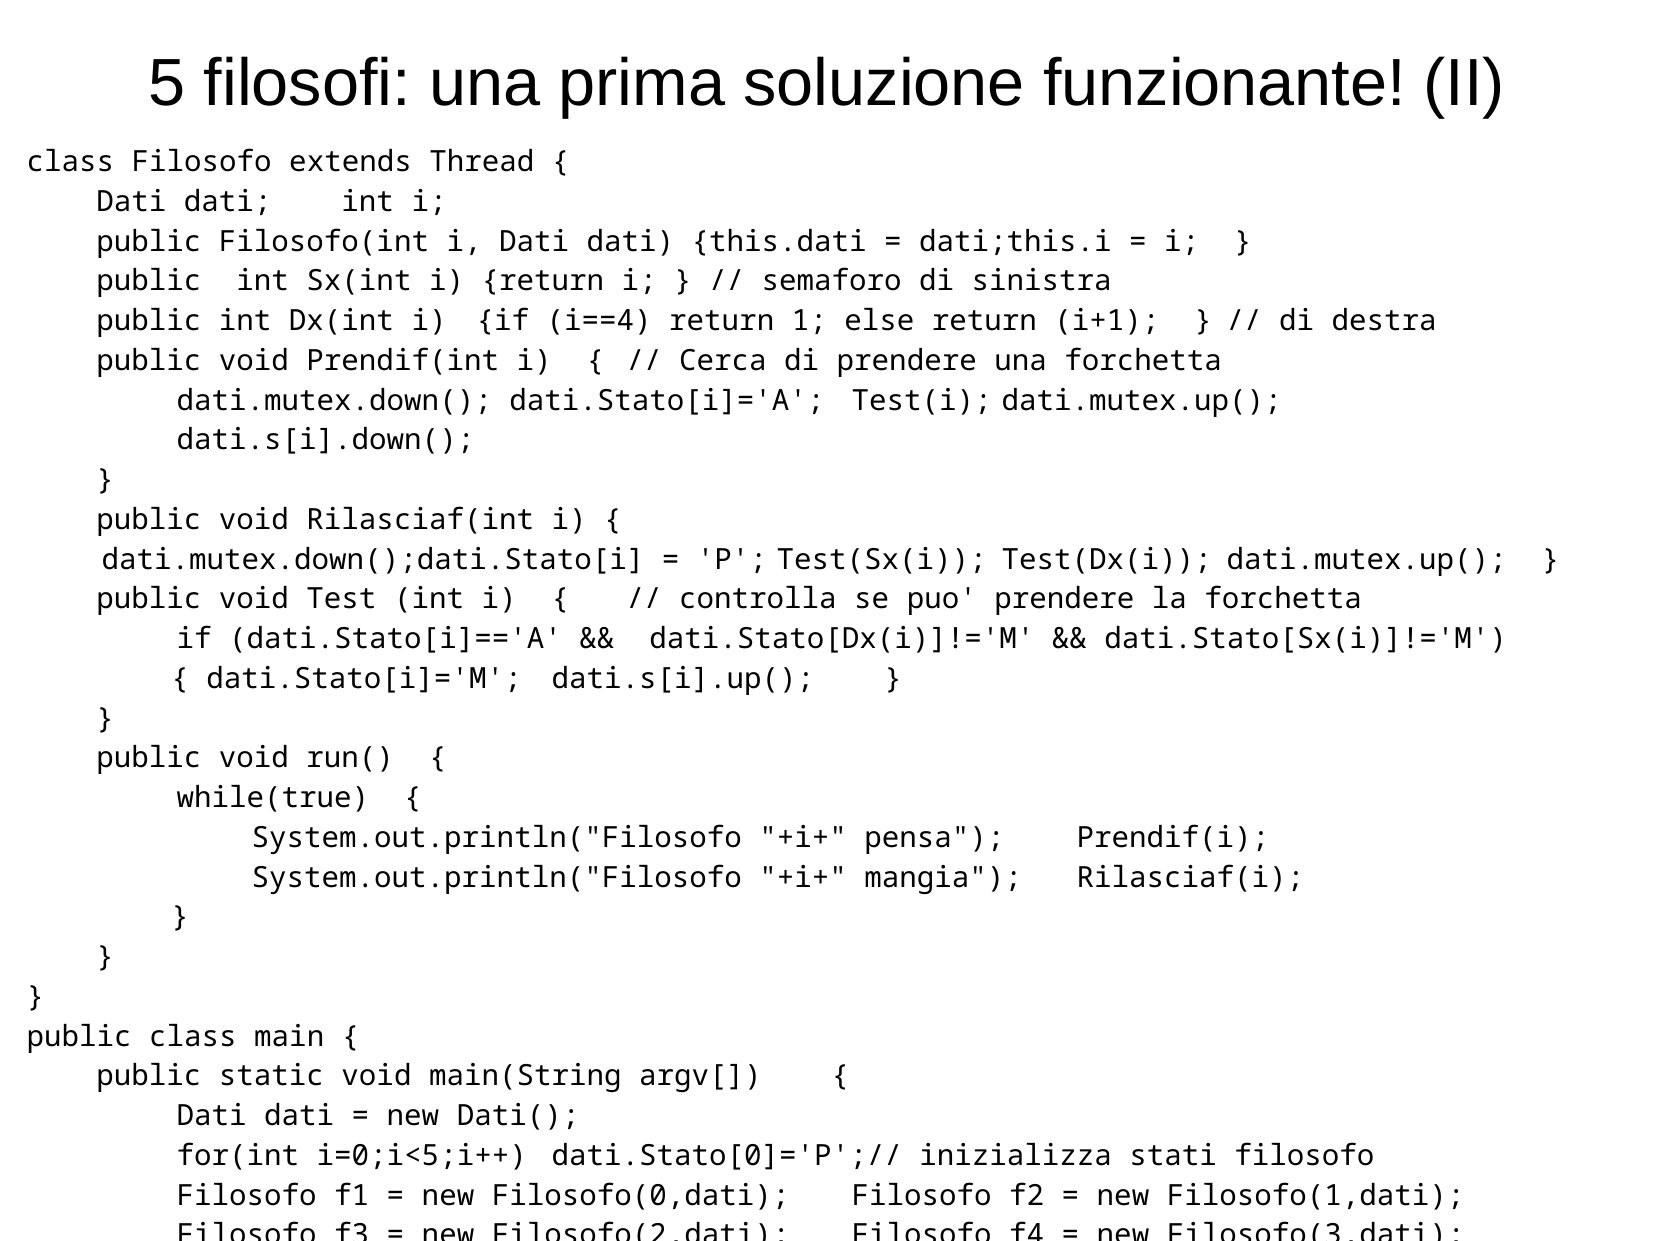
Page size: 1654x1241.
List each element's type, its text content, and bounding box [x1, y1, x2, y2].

text_box class Filosofo extends Thread { Dati dati; int i; public Filosofo(int i, Dati dati) {this.dati = dati;this.i = i; } public int Sx(int i) {return i; } // semaforo di sinistra public int Dx(int i) {if (i==4) return 1; else return (i+1); } // di destra public void Prendif(int i) { // Cerca di prendere una forchetta dati.mutex.down(); dati.Stato[i]='A'; Test(i); dati.mutex.up(); dati.s[i].down(); } public void Rilasciaf(int i) { dati.mutex.down();dati.Stato[i] = 'P'; Test(Sx(i)); Test(Dx(i)); dati.mutex.up(); } public void Test (int i) { // controlla se puo' prendere la forchetta if (dati.Stato[i]=='A' && dati.Stato[Dx(i)]!='M' && dati.Stato[Sx(i)]!='M') { dati.Stato[i]='M'; dati.s[i].up(); } } public void run() { while(true) { System.out.println("Filosofo "+i+" pensa"); Prendif(i); System.out.println("Filosofo "+i+" mangia"); Rilasciaf(i); } } } public class main { public static void main(String argv[]) { Dati dati = new Dati(); for(int i=0;i<5;i++) dati.Stato[0]='P';// inizializza stati filosofo Filosofo f1 = new Filosofo(0,dati); Filosofo f2 = new Filosofo(1,dati); Filosofo f3 = new Filosofo(2,dati); Filosofo f4 = new Filosofo(3,dati); Filosofo f5 = new Filosofo(4,dati); f1.start(); f2.start(); f3.start(); f4.start(); f5.start(); } } [11, 93, 1636, 1231]
title 5 filosofi: una prima soluzione funzionante! (II) [82, 0, 1571, 93]
